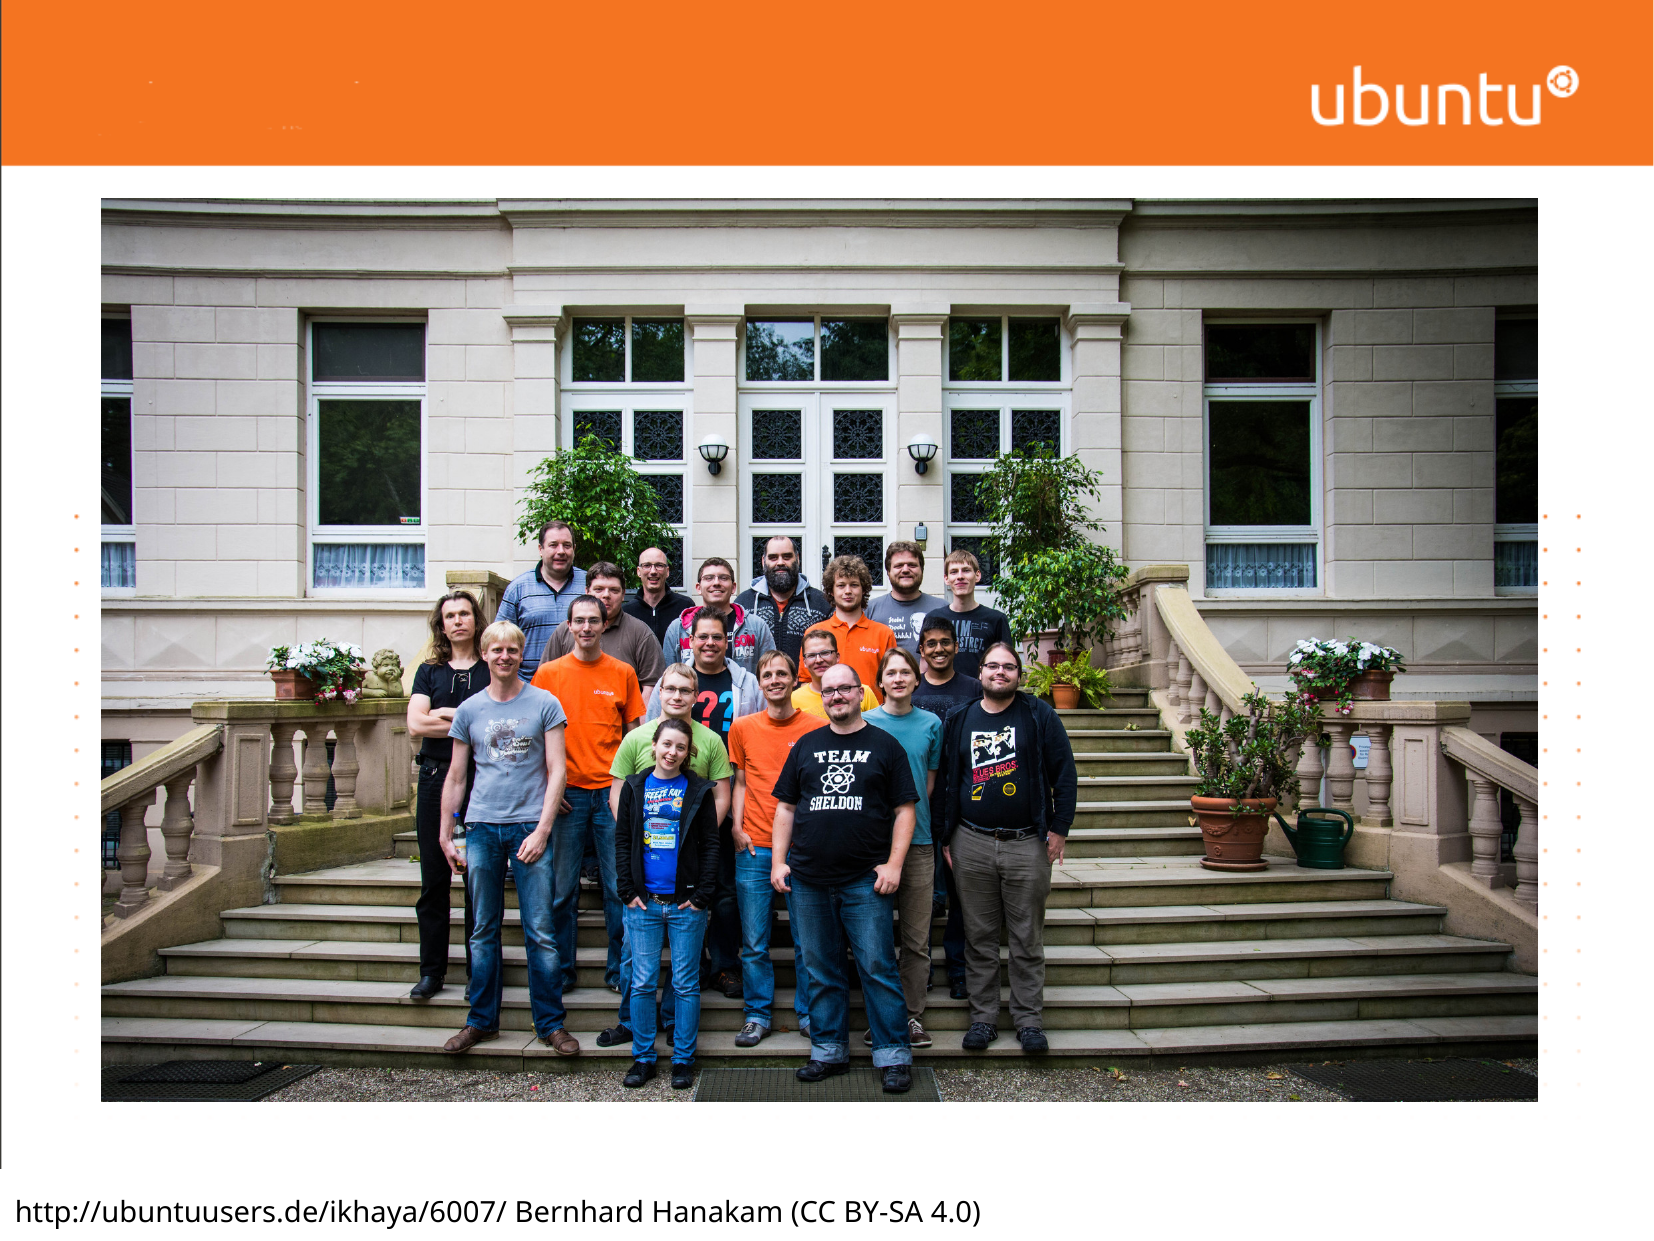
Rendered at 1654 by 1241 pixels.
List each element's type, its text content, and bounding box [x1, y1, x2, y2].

picture [0, 0, 1654, 1169]
text_box http://ubuntuusers.de/ikhaya/6007/ Bernhard Hanakam (CC BY-SA 4.0) [0, 1183, 1640, 1241]
